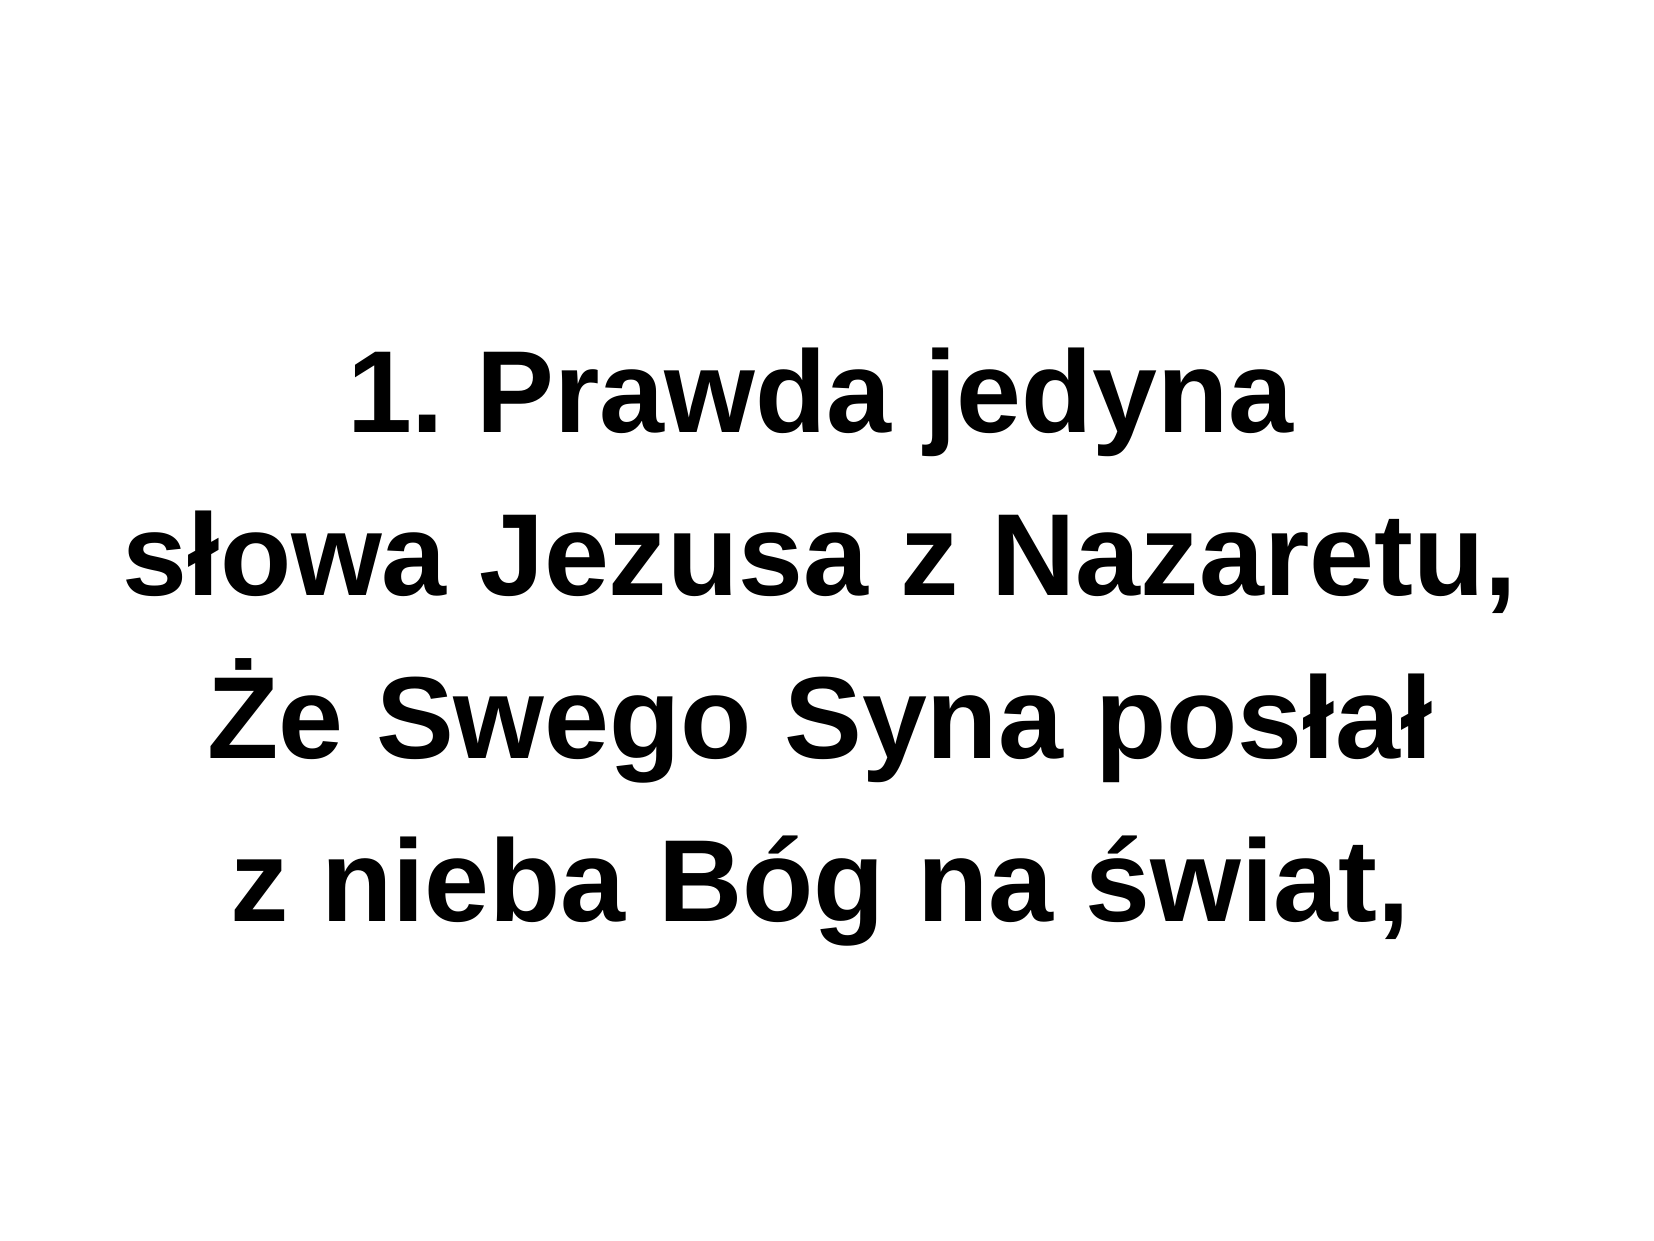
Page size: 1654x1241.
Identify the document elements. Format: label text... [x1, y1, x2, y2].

subtitle 1. Prawda jedyna słowa Jezusa z Nazaretu, Że Swego Syna posłał z nieba Bóg na świat, [0, 0, 1642, 1241]
